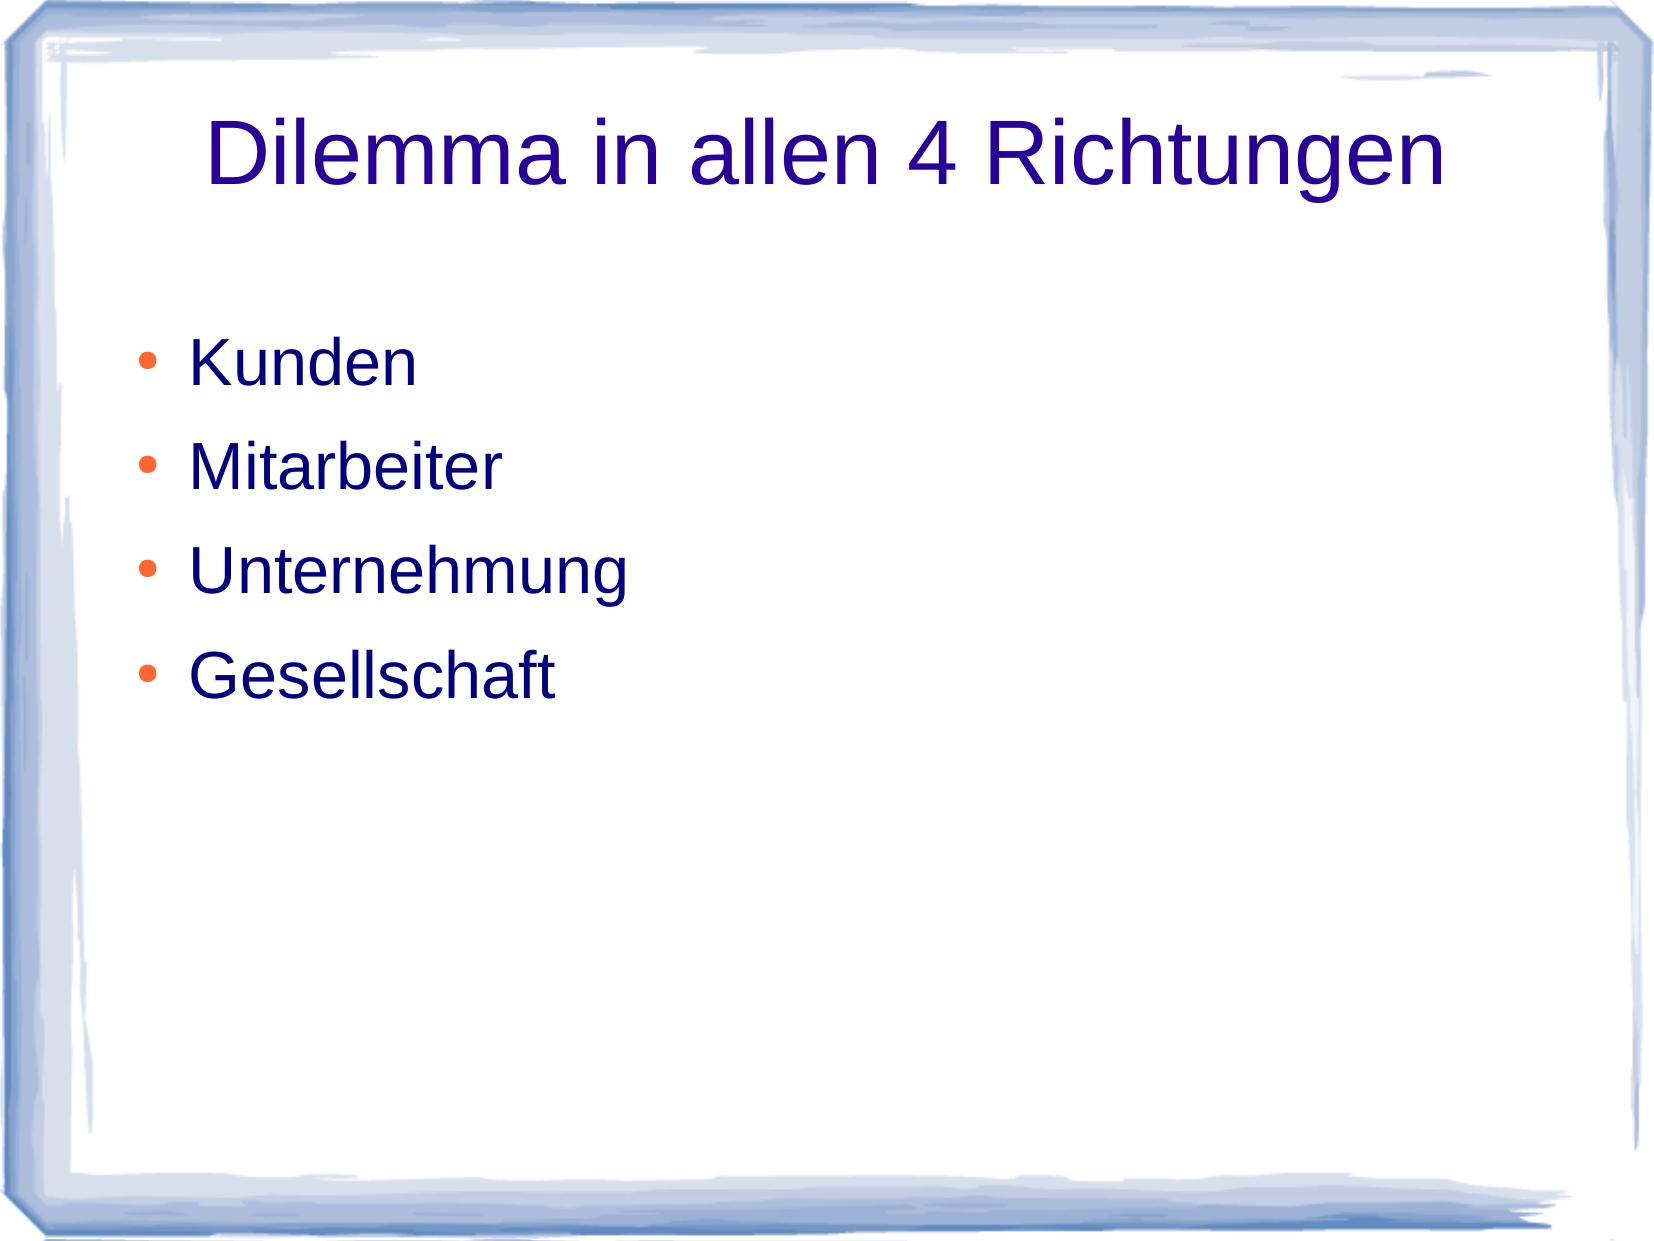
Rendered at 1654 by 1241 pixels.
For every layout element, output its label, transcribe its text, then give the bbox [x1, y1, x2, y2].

picture [0, 0, 1654, 1241]
title Dilemma in allen 4 Richtungen [82, 49, 1571, 257]
list Kunden Mitarbeiter Unternehmung Gesellschaft [118, 324, 1571, 1004]
